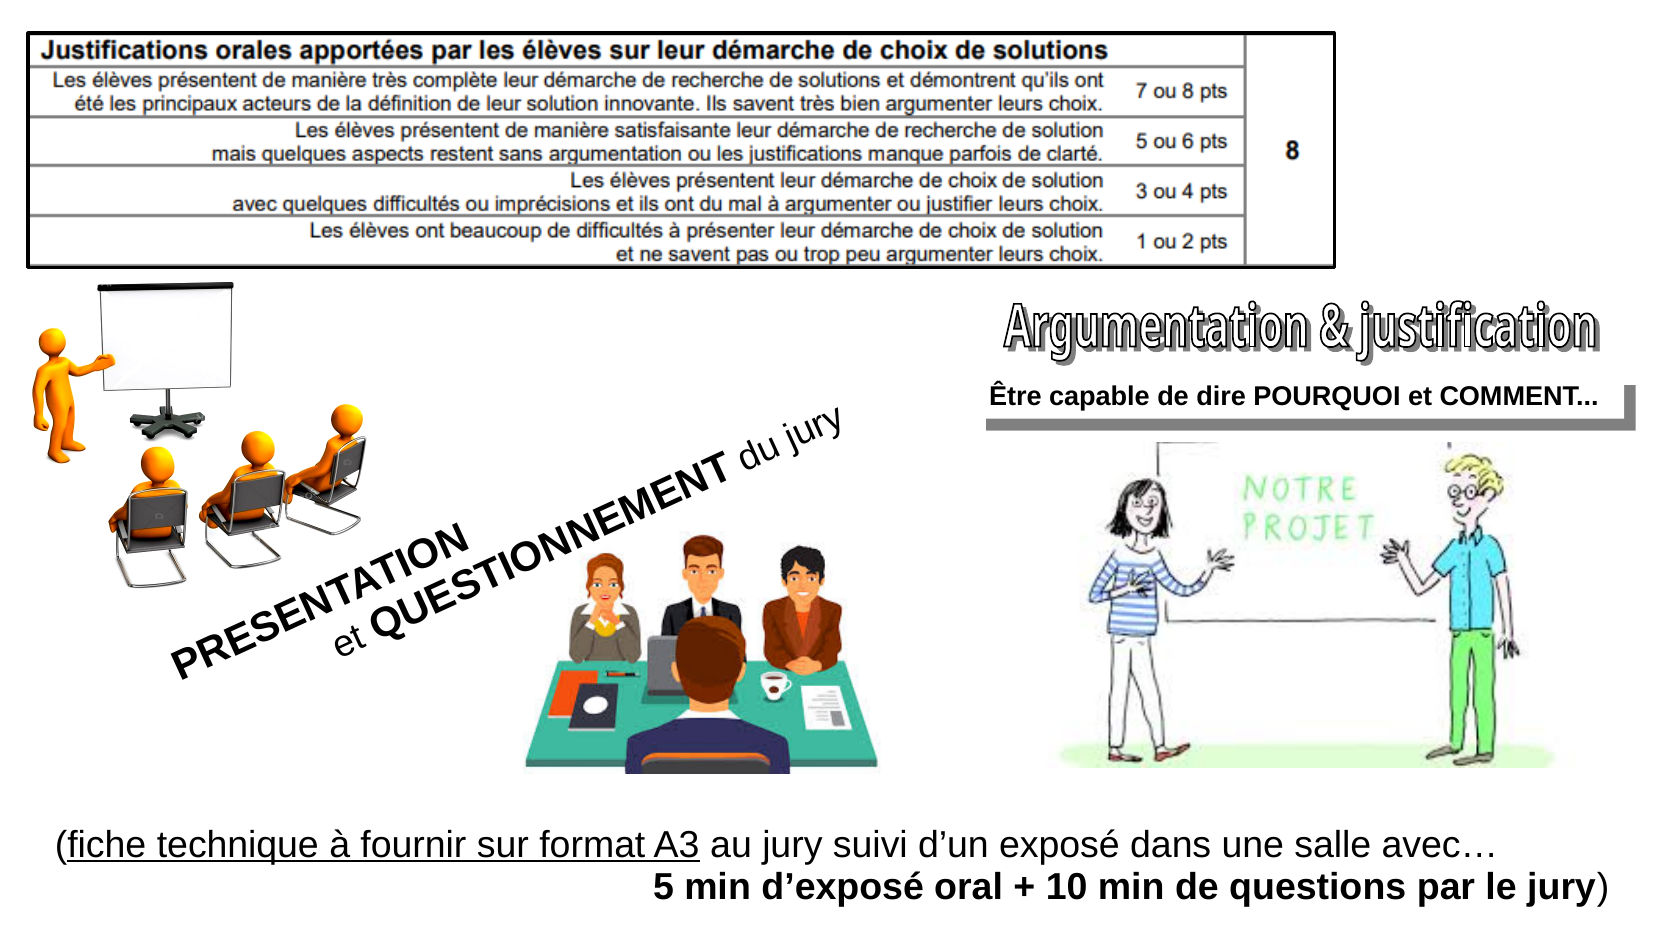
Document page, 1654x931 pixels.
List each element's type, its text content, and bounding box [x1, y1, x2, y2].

text_box Argumentation & justification [1399, 313, 1416, 348]
text_box Argumentation & justification [1356, 314, 1369, 361]
text_box Argumentation & justification [1548, 313, 1570, 348]
text_box Argumentation & justification [1518, 307, 1534, 348]
picture [1018, 442, 1597, 768]
text_box Être capable de dire POURQUOI et COMMENT... [974, 373, 1625, 419]
text_box PRESENTATION et QUESTIONNEMENT du jury [148, 335, 873, 758]
text_box Argumentation & justification [1495, 313, 1515, 348]
text_box Argumentation & justification [1320, 303, 1349, 348]
text_box Argumentation & justification [1206, 313, 1227, 348]
text_box Argumentation & justification [1165, 313, 1186, 347]
text_box Argumentation & justification [1374, 314, 1395, 348]
text_box Argumentation & justification [1574, 313, 1595, 347]
text_box Argumentation & justification [1475, 313, 1493, 348]
text_box Argumentation & justification [1140, 313, 1161, 348]
text_box Argumentation & justification [1417, 307, 1433, 348]
text_box Argumentation & justification [1446, 301, 1471, 347]
text_box Argumentation & justification [1285, 313, 1306, 347]
picture [501, 531, 906, 774]
text_box Argumentation & justification [1230, 307, 1246, 348]
picture [29, 34, 1333, 266]
text_box Argumentation & justification [1260, 313, 1282, 348]
text_box Argumentation & justification [1102, 313, 1136, 347]
text_box Argumentation & justification [1003, 303, 1032, 347]
text_box (fiche technique à fournir sur format A3 au jury suivi d’un exposé dans une salle avec… 5 min d’exposé oral + 10 min de questions par le jury) [29, 816, 1625, 916]
text_box Argumentation & justification [1076, 314, 1097, 348]
text_box Argumentation & justification [1189, 307, 1205, 348]
text_box Argumentation & justification [1050, 313, 1071, 361]
picture [29, 280, 384, 591]
